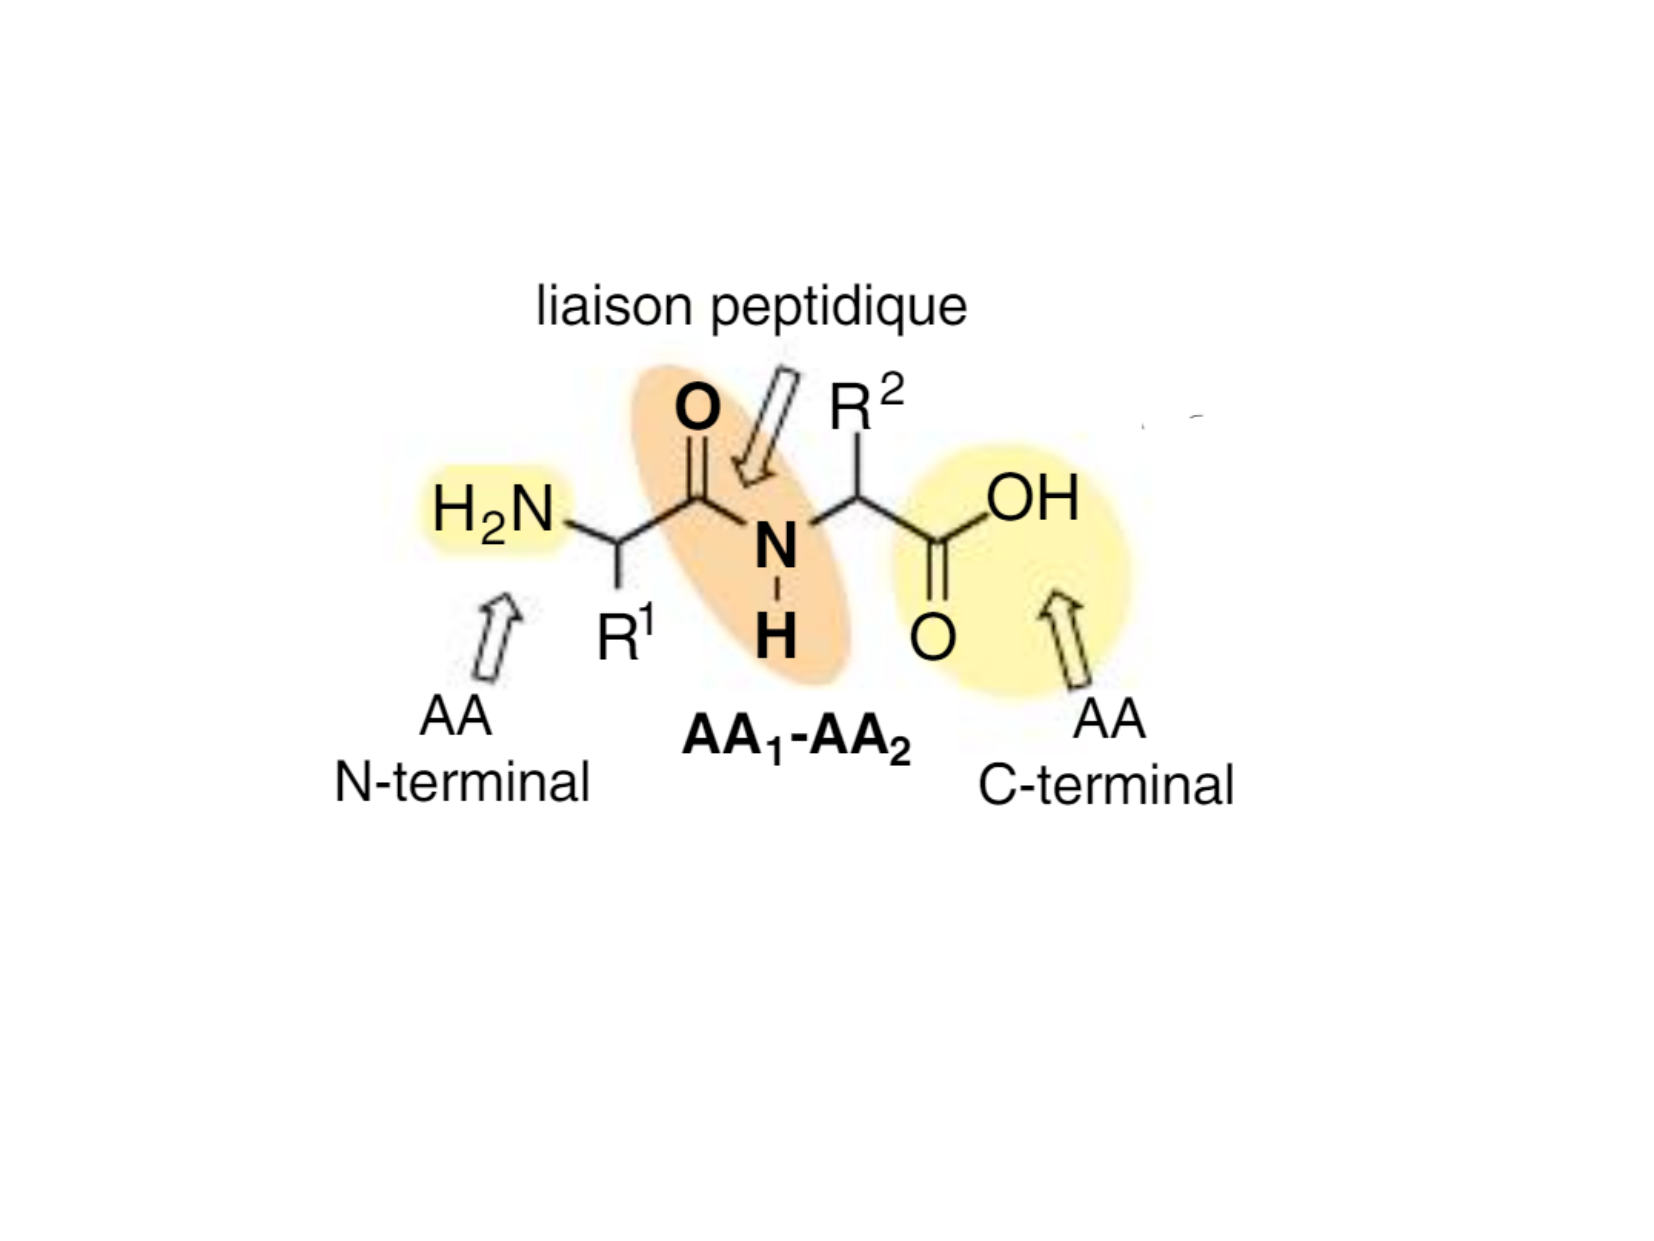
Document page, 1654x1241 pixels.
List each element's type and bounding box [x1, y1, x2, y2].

picture [318, 271, 1256, 815]
